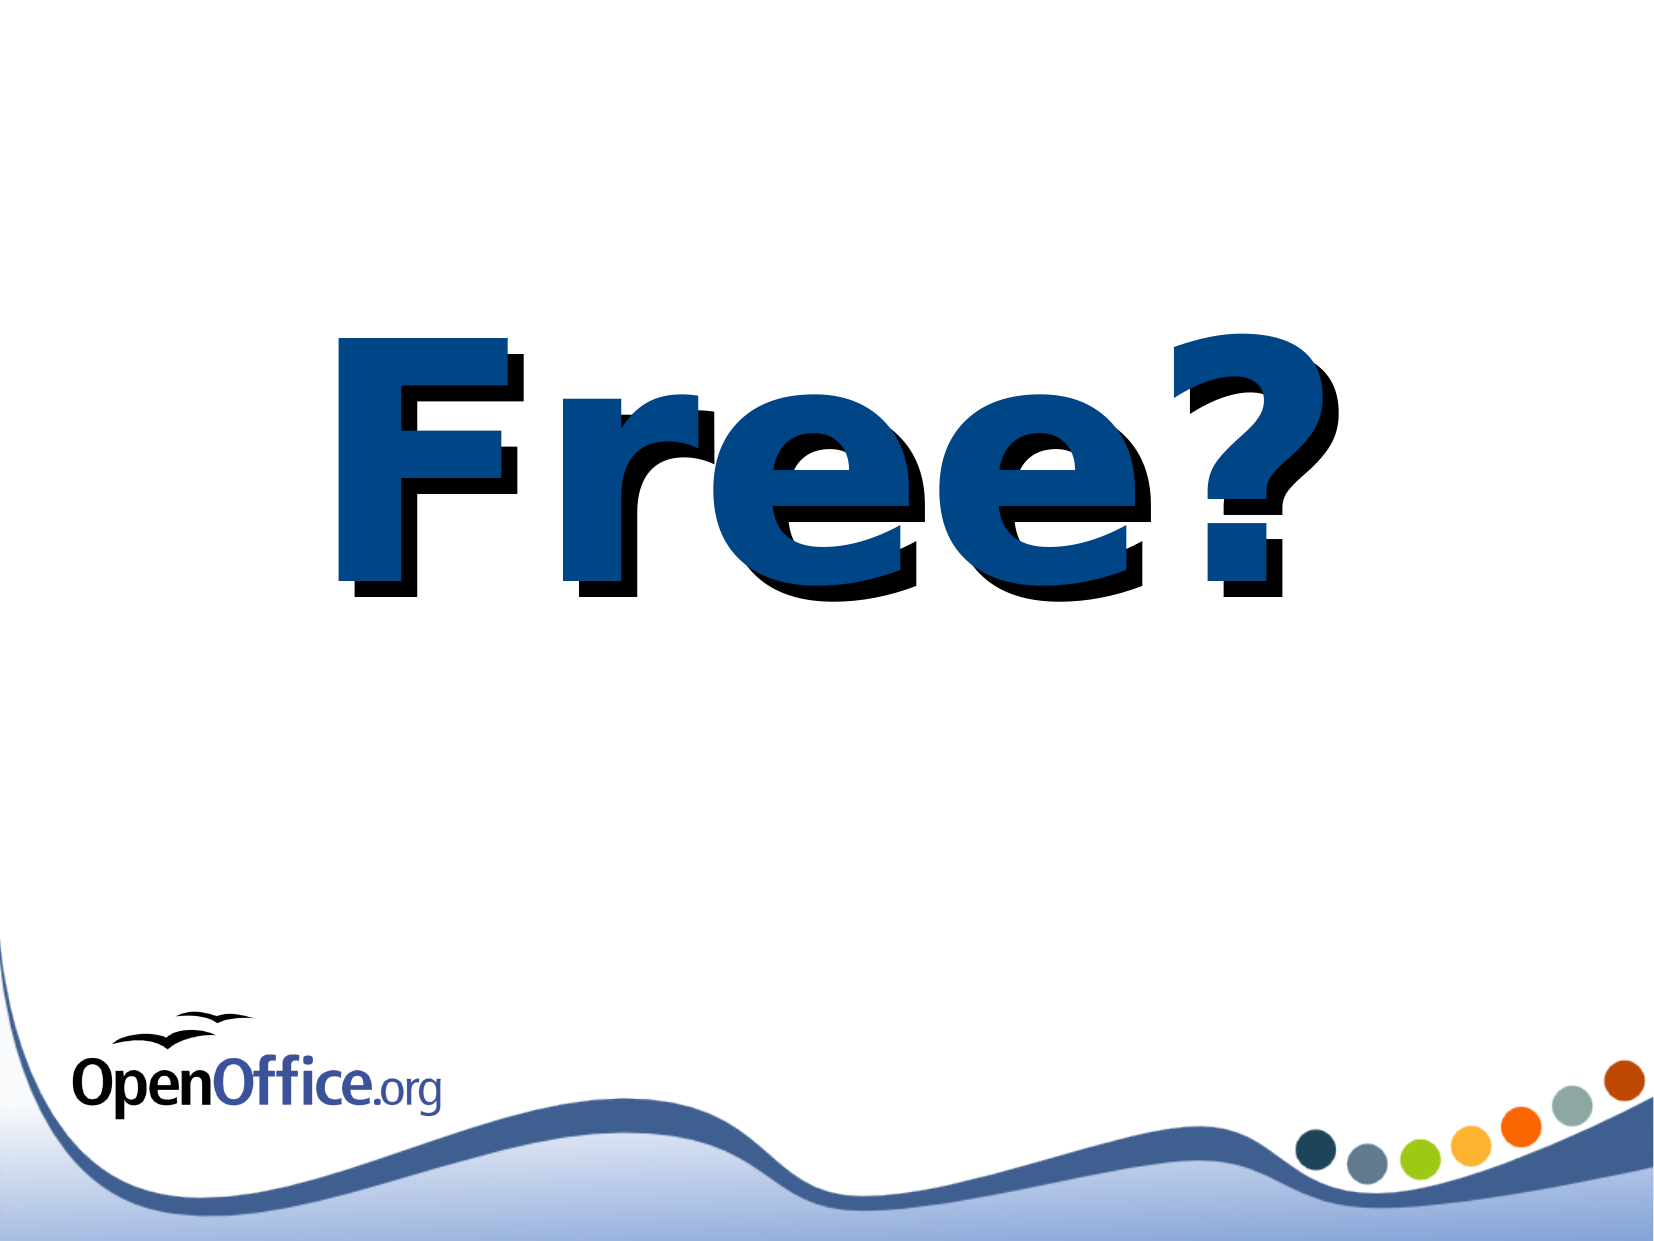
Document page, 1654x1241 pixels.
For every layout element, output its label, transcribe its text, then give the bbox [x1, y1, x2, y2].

picture [0, 938, 1654, 1241]
title Free? [82, 49, 1571, 886]
